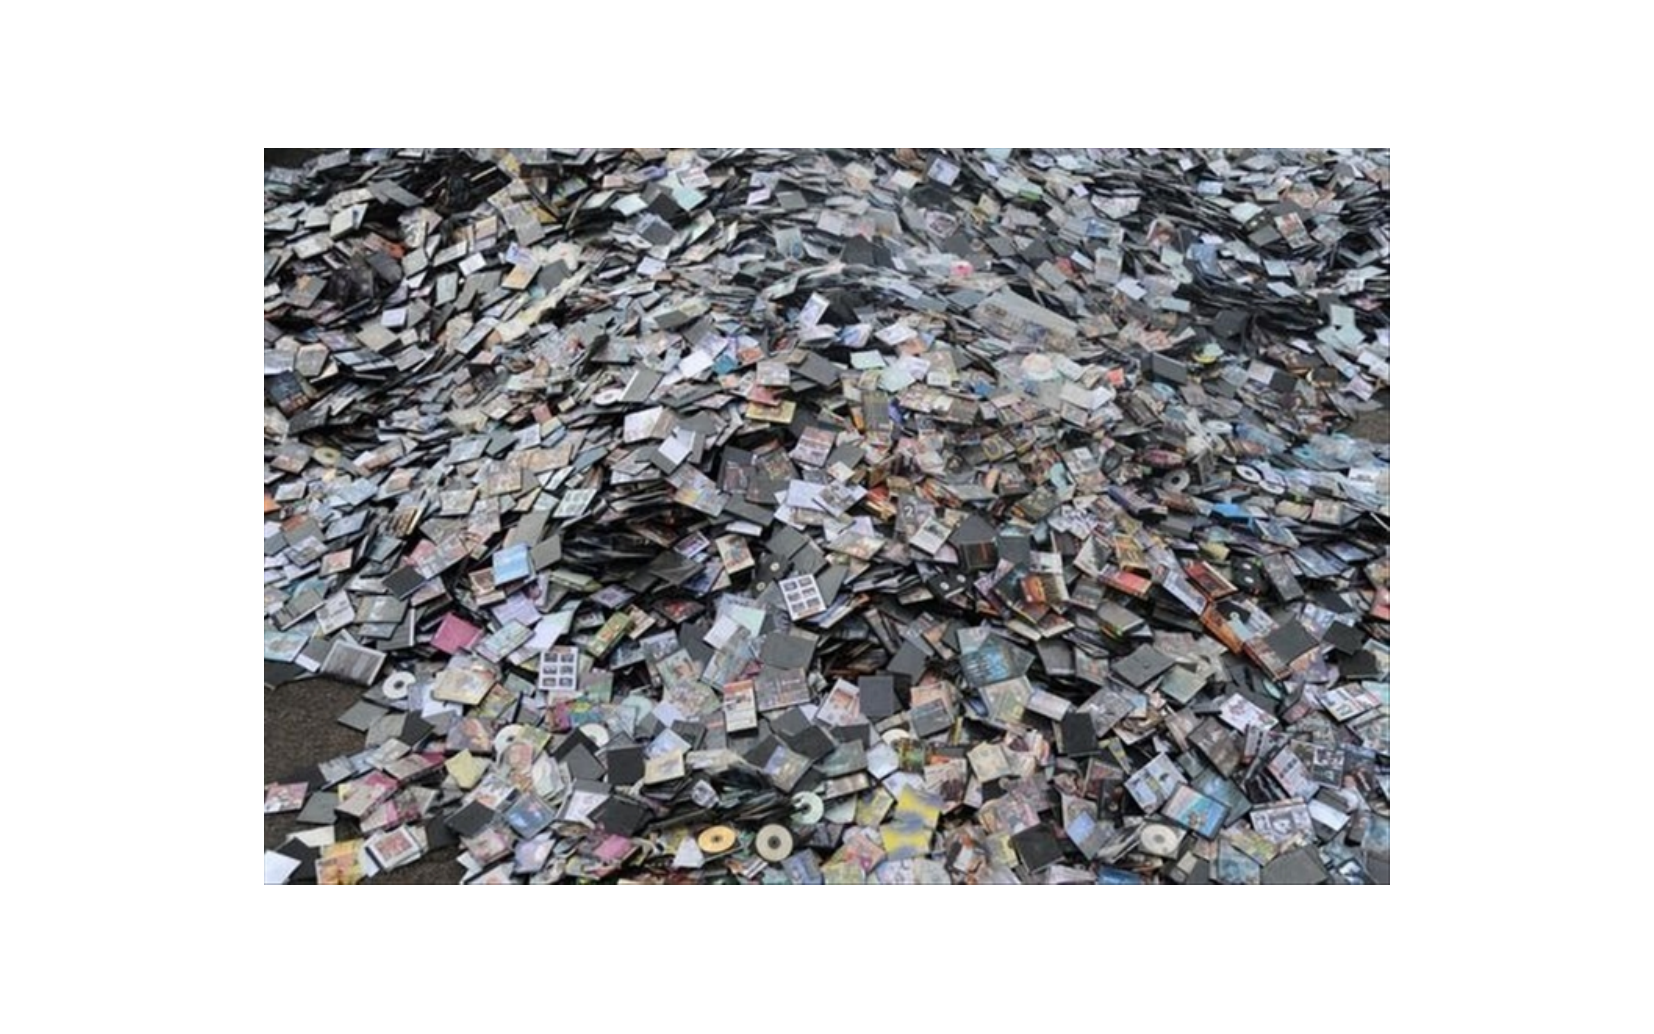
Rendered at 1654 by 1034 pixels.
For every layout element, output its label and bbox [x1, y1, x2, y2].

picture [264, 148, 1390, 885]
